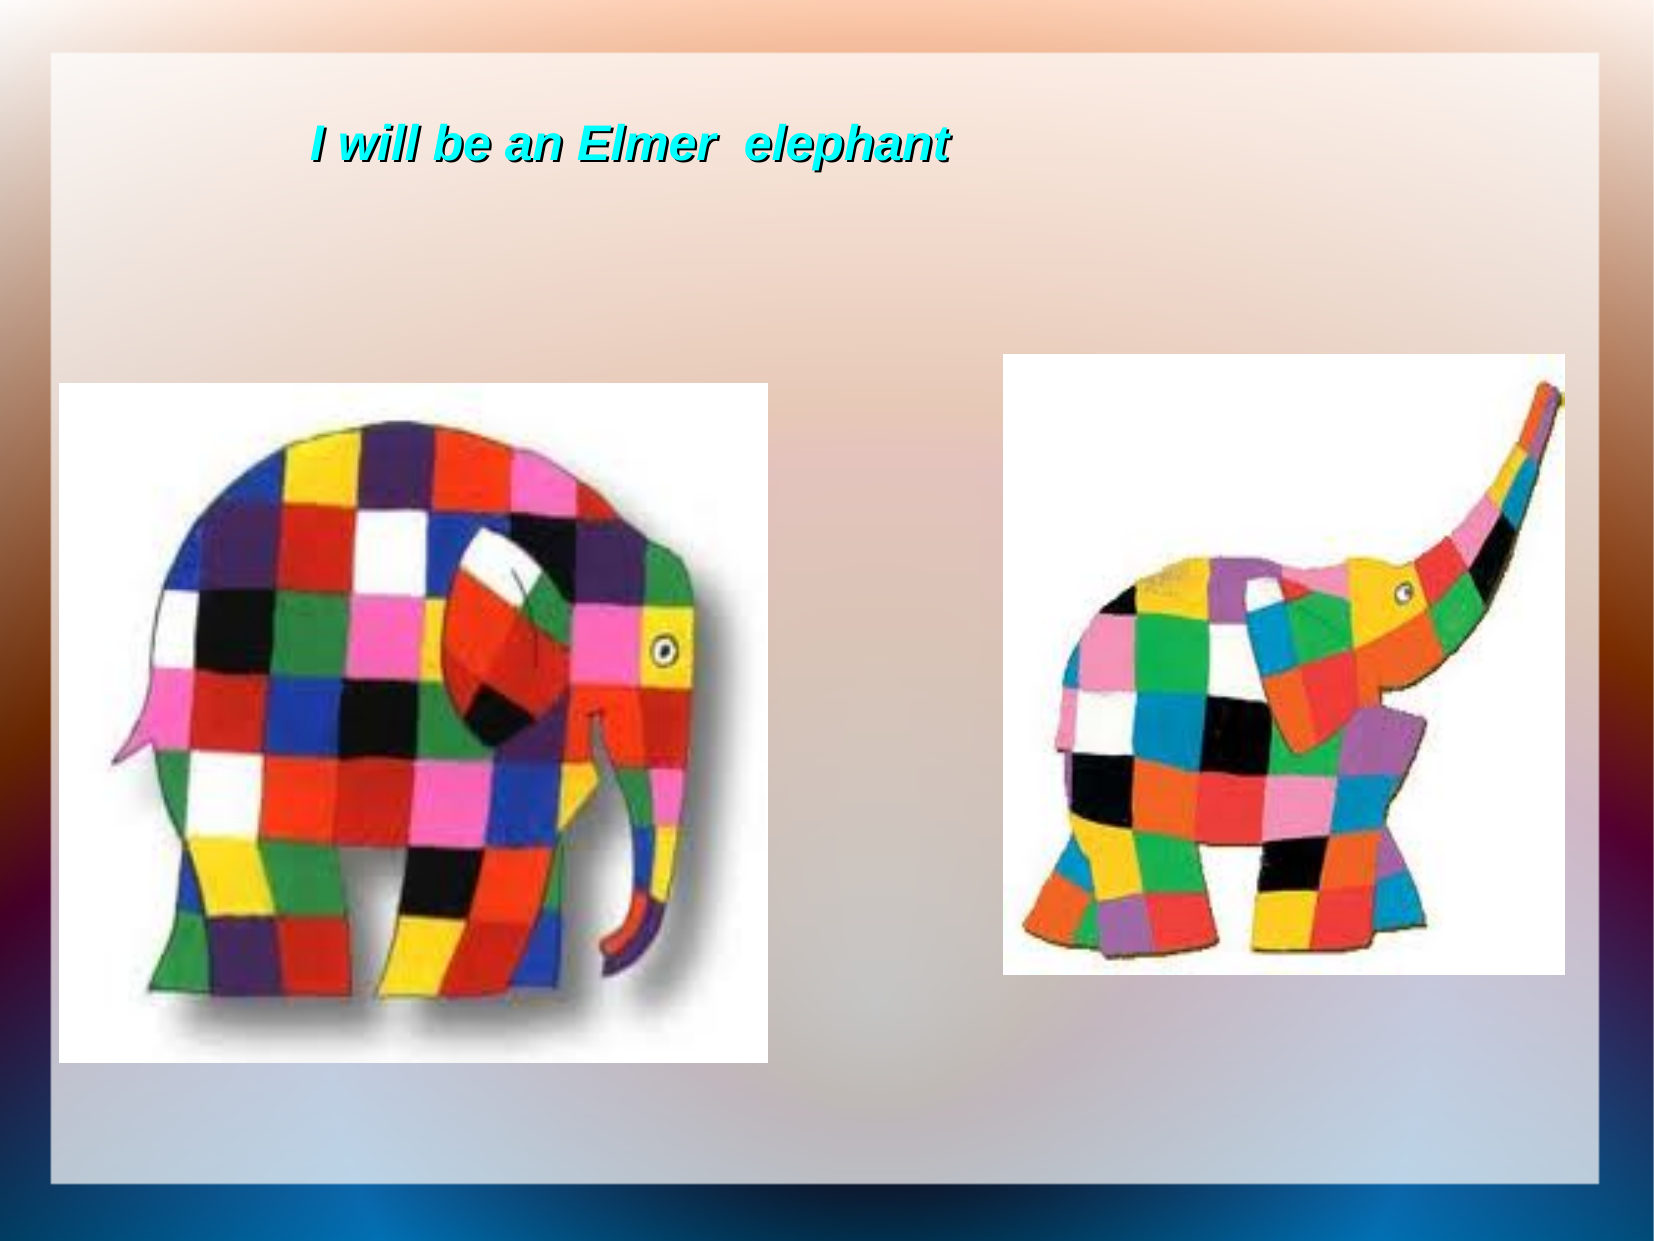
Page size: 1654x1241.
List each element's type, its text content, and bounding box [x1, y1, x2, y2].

text_box I will be an Elmer elephant [295, 107, 1418, 207]
picture [0, 0, 1654, 1241]
